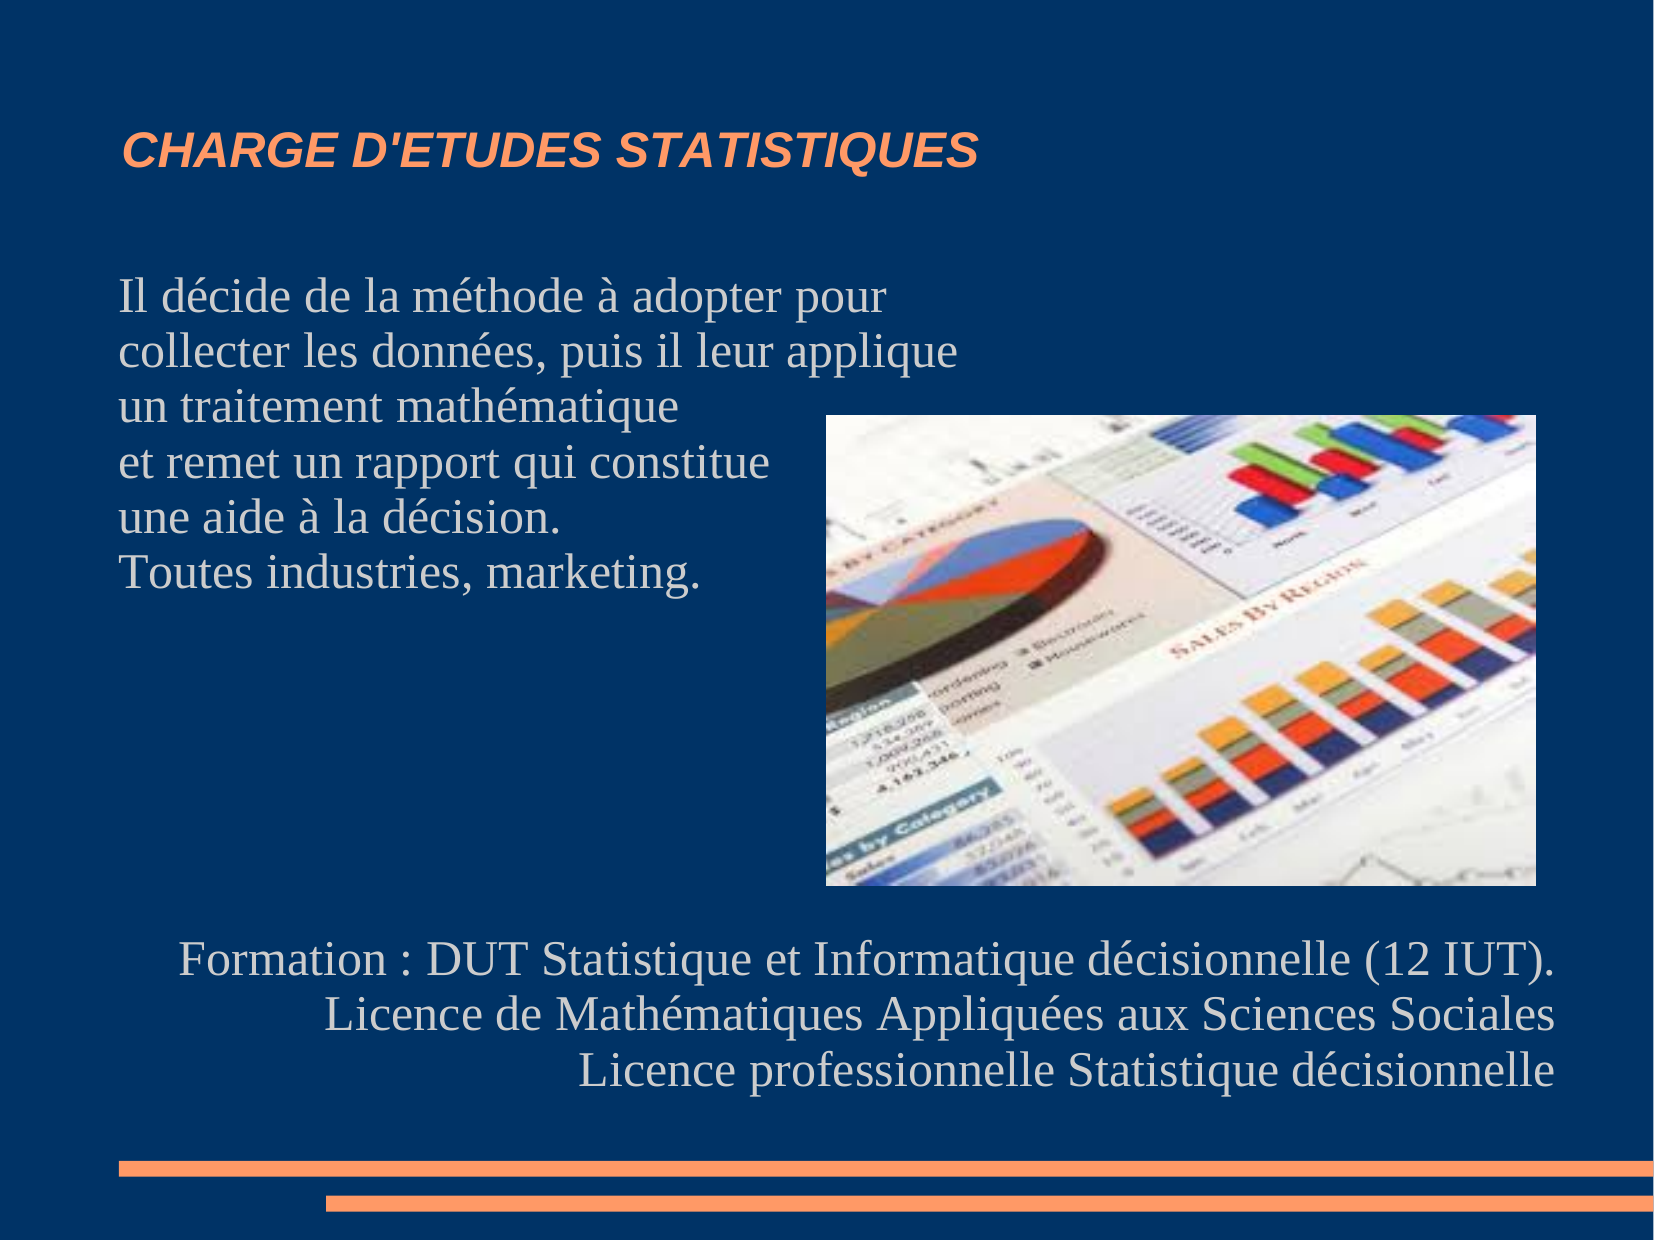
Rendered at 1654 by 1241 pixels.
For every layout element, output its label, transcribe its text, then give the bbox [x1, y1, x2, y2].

subtitle Il décide de la méthode à adopter pour collecter les données, puis il leur applique un traitement mathématique et remet un rapport qui constitue une aide à la décision. Toutes industries, marketing. Formation : DUT Statistique et Informatique décisionnelle (12 IUT). Licence de Mathématiques Appliquées aux Sciences Sociales Licence professionnelle Statistique décisionnelle [118, 267, 1558, 1153]
title CHARGE D'ETUDES STATISTIQUES [121, 46, 1534, 254]
picture [826, 415, 1536, 886]
